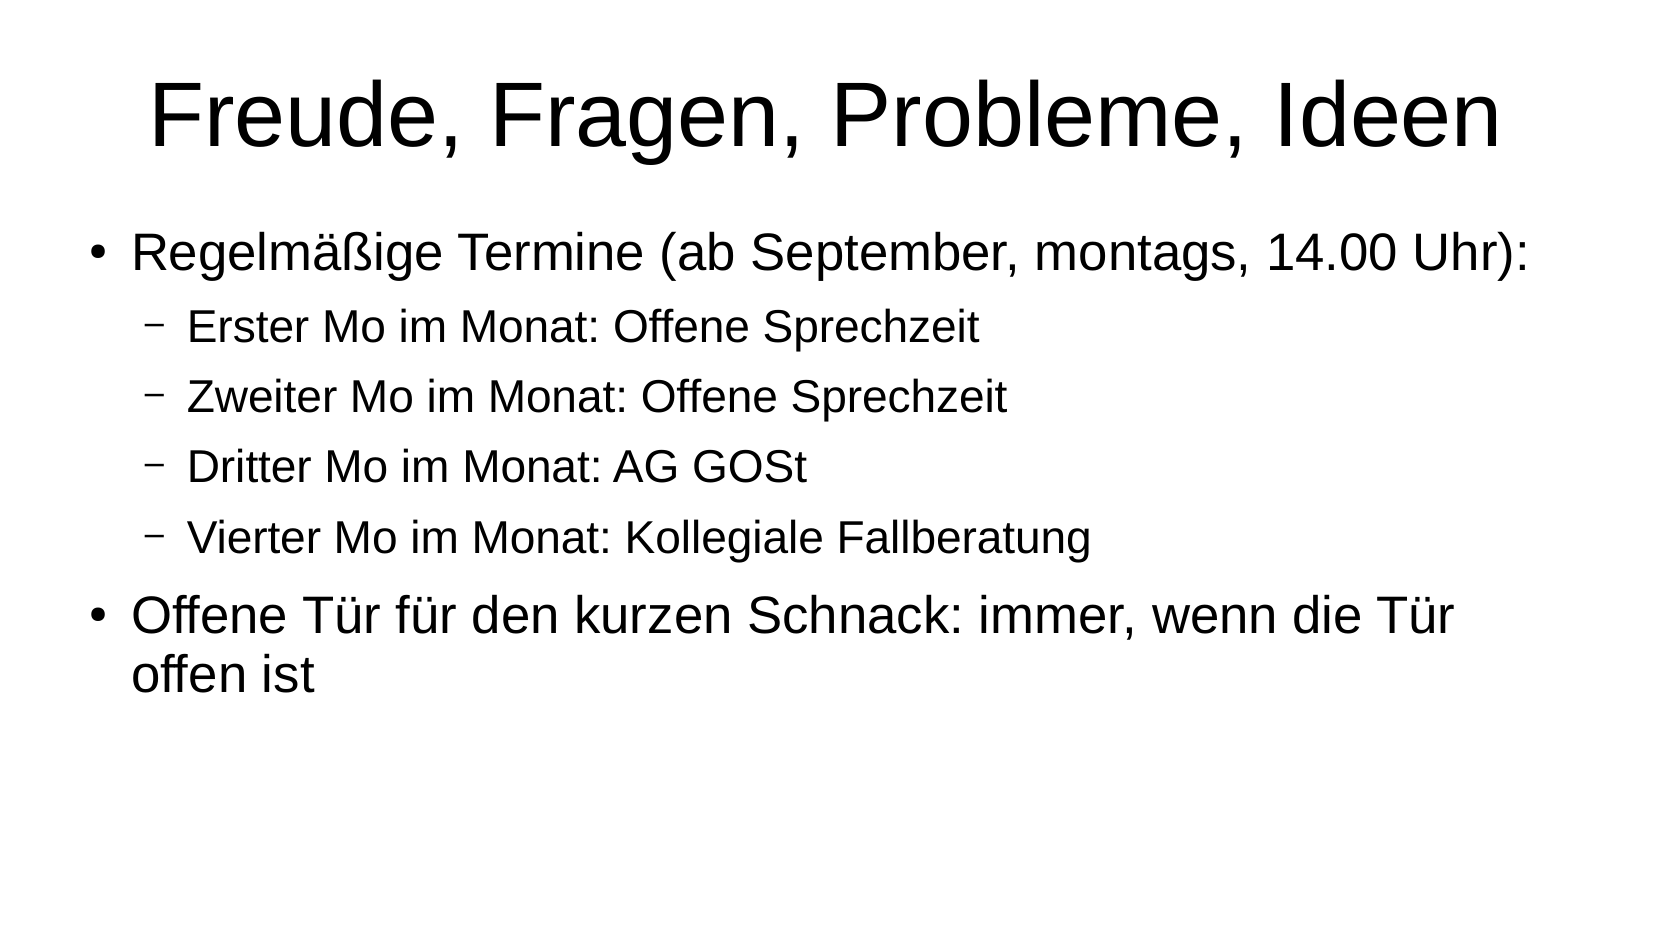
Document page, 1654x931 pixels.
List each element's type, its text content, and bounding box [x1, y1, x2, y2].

list Regelmäßige Termine (ab September, montags, 14.00 Uhr): Erster Mo im Monat: Offene Sprechzeit Zweiter Mo im Monat: Offene Sprechzeit Dritter Mo im Monat: AG GOSt Vierter Mo im Monat: Kollegiale Fallberatung Offene Tür für den kurzen Schnack: immer, wenn die Tür offen ist [75, 223, 1564, 763]
title Freude, Fragen, Probleme, Ideen [82, 37, 1571, 193]
